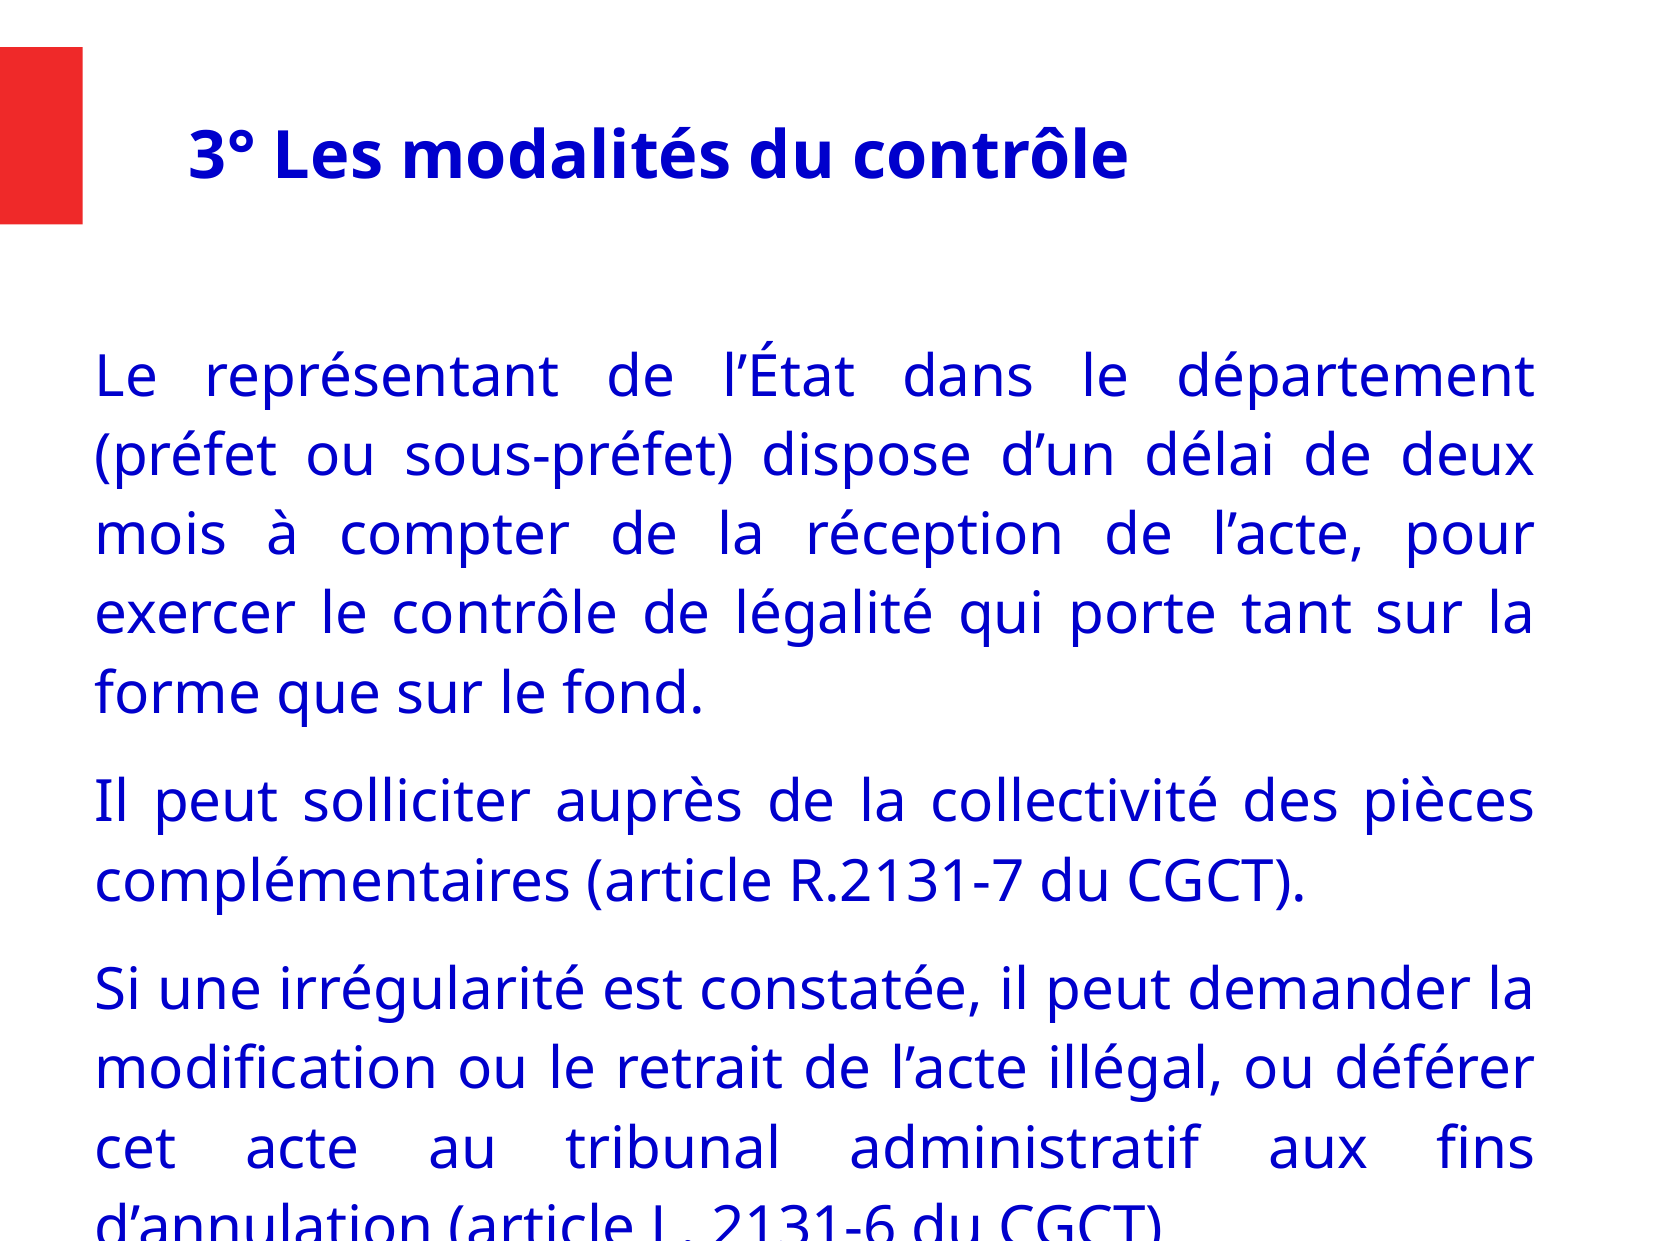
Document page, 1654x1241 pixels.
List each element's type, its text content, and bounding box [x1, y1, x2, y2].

title 3° Les modalités du contrôle [118, 49, 1571, 257]
list Le représentant de l’État dans le département (préfet ou sous-préfet) dispose d’un délai de deux mois à compter de la réception de l’acte, pour exercer le contrôle de légalité qui porte tant sur la forme que sur le fond. Il peut solliciter auprès de la collectivité des pièces complémentaires (article R.2131-7 du CGCT). Si une irrégularité est constatée, il peut demander la modification ou le retrait de l’acte illégal, ou déférer cet acte au tribunal administratif aux fins d’annulation (article L. 2131-6 du CGCT) [23, 225, 1536, 898]
